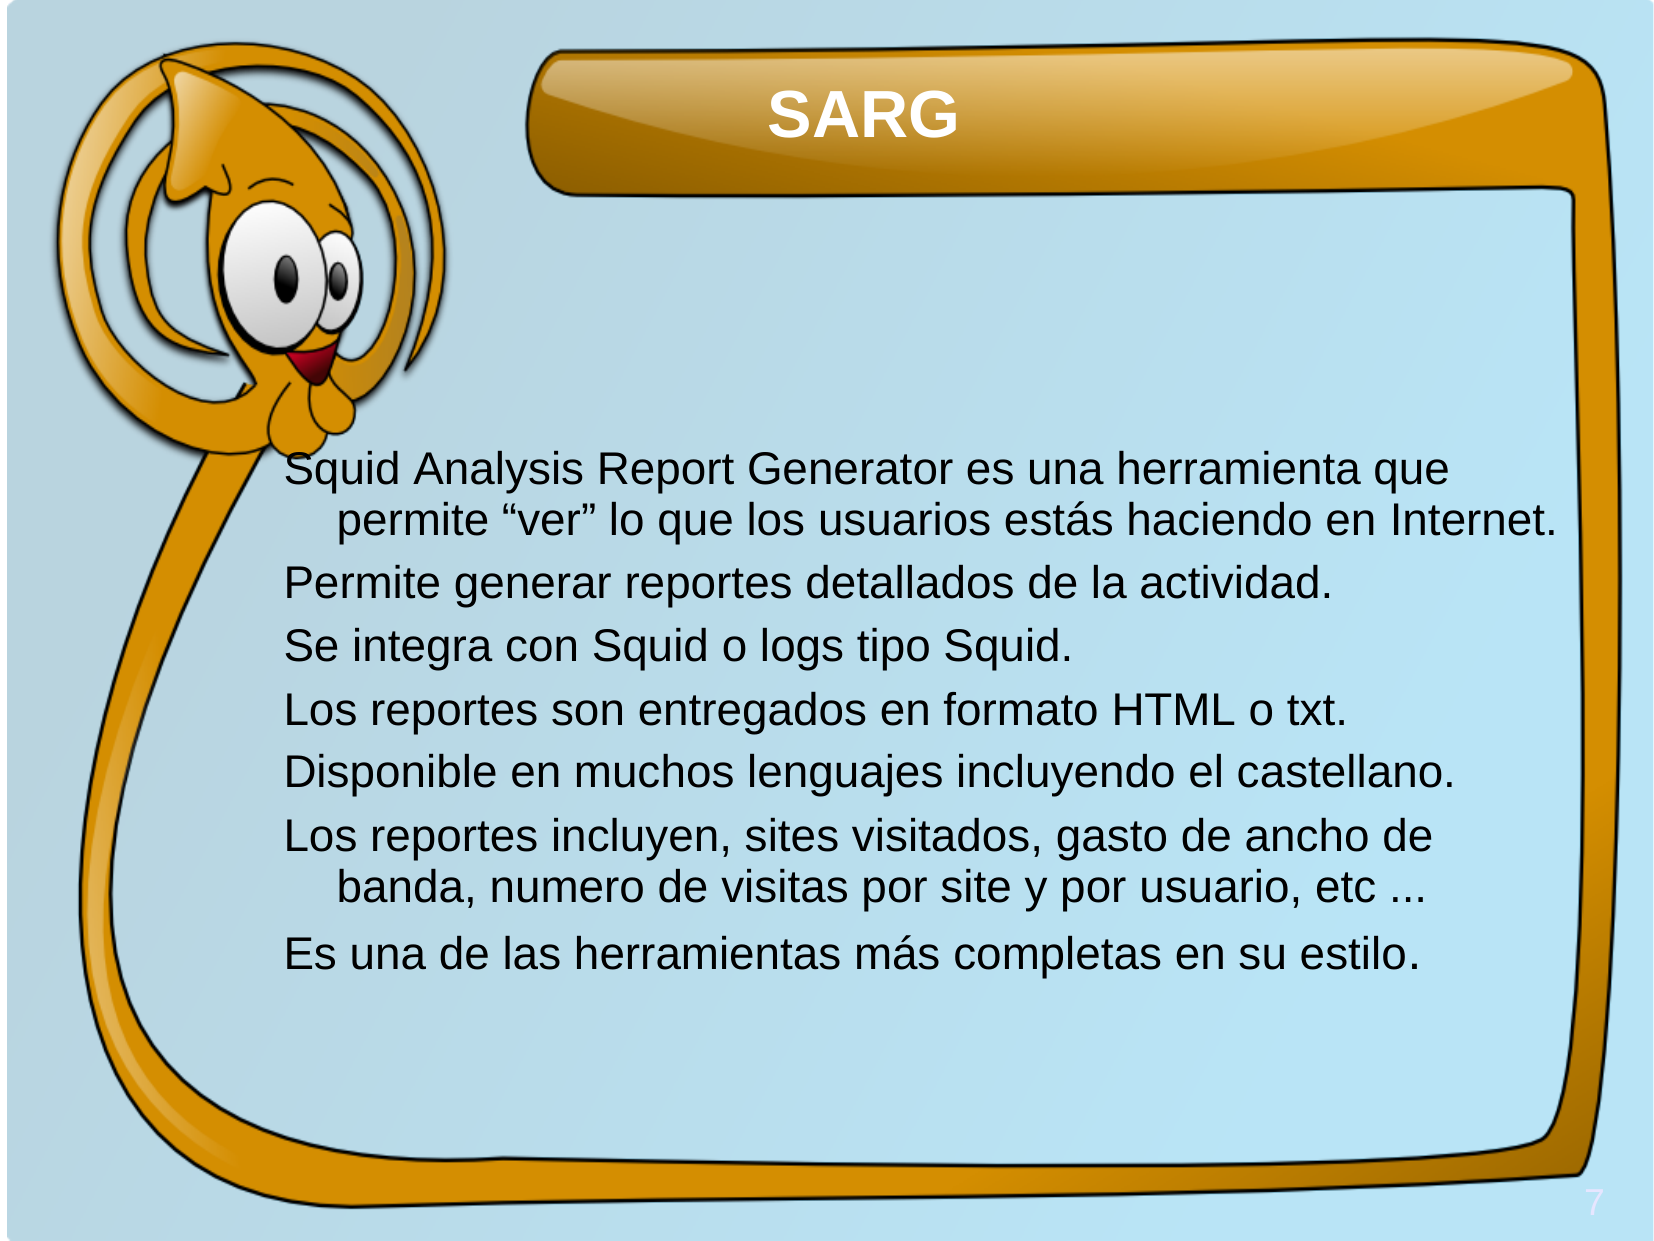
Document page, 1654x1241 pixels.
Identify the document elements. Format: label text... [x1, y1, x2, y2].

title SARG [767, 59, 1447, 170]
list Squid Analysis Report Generator es una herramienta que permite “ver” lo que los usuarios estás haciendo en Internet. Permite generar reportes detallados de la actividad. Se integra con Squid o logs tipo Squid. Los reportes son entregados en formato HTML o txt. Disponible en muchos lenguajes incluyendo el castellano. Los reportes incluyen, sites visitados, gasto de ancho de banda, numero de visitas por site y por usuario, etc ... Es una de las herramientas más completas en su estilo. [265, 442, 1565, 1171]
picture [7, 0, 1654, 1241]
